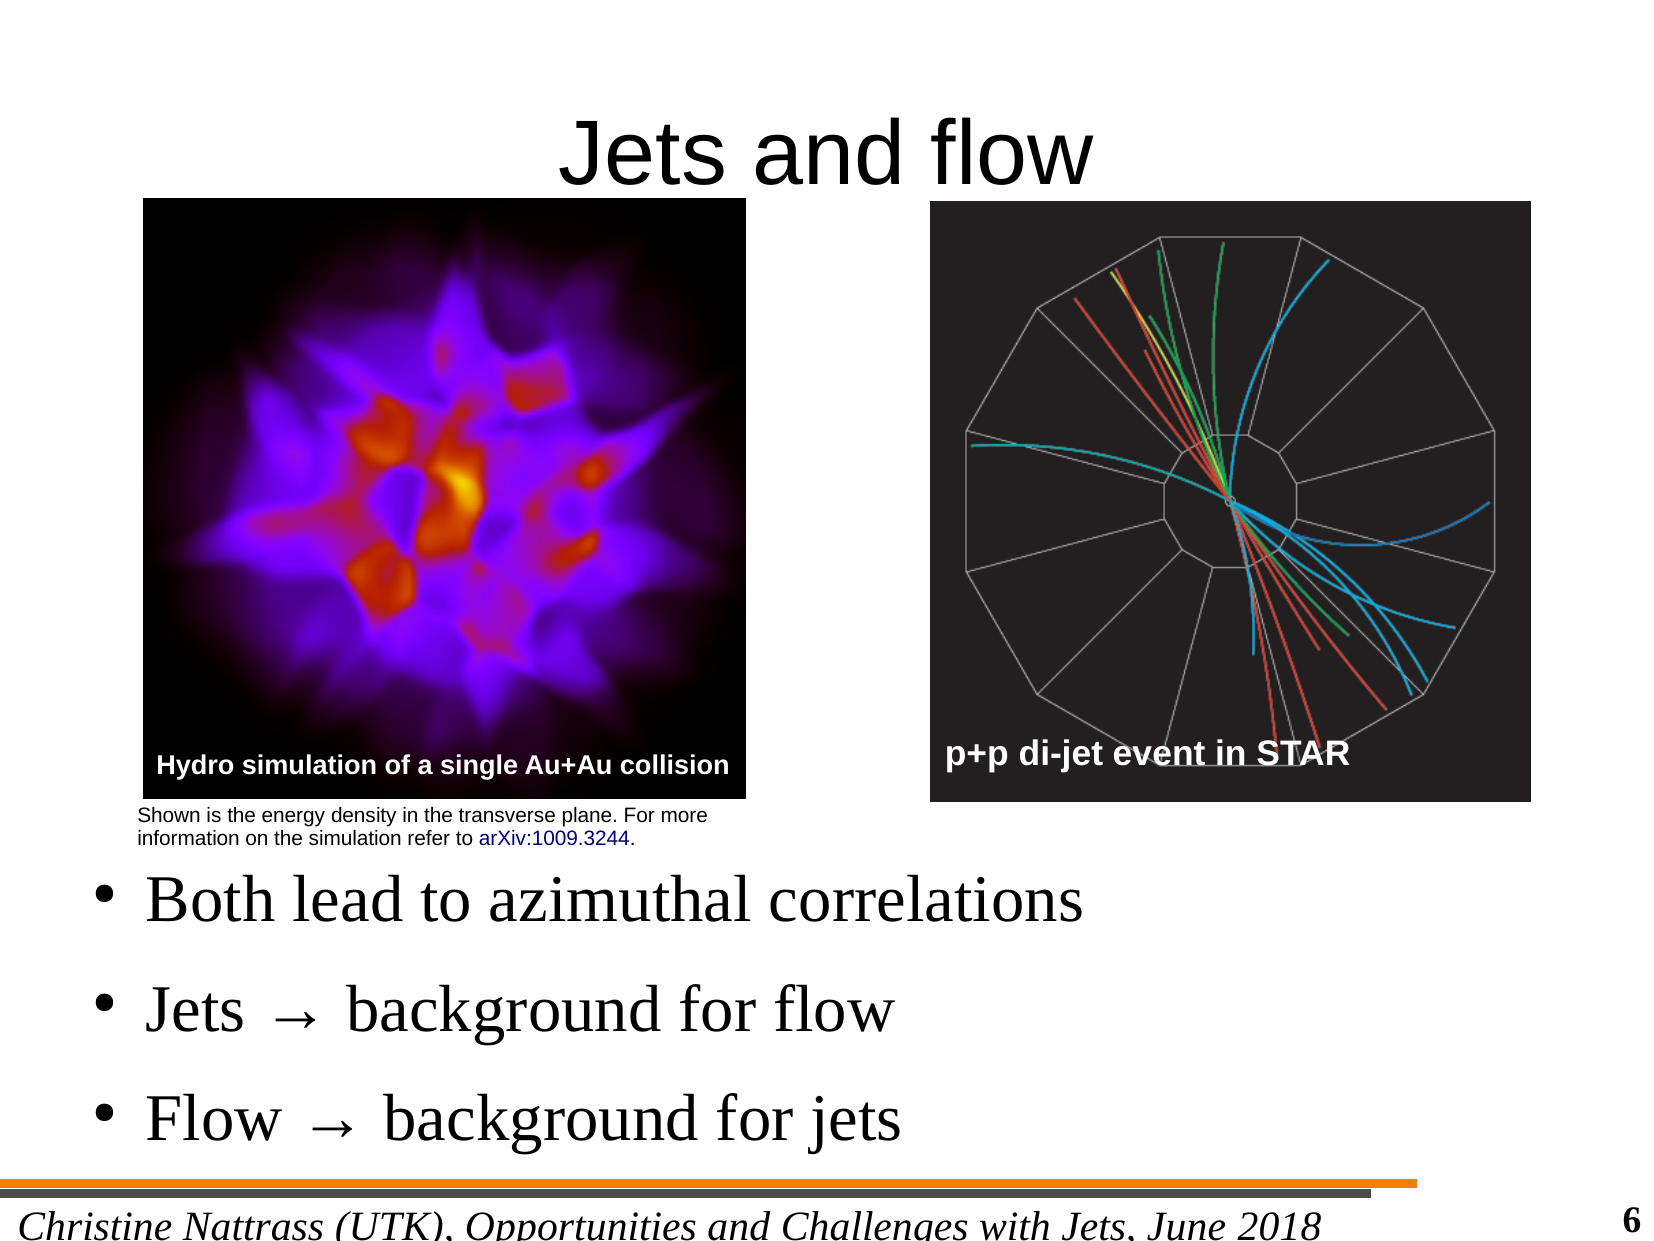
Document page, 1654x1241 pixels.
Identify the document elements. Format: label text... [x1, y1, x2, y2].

picture [143, 198, 746, 742]
picture [930, 201, 1531, 725]
text_box p+p di-jet event in STAR [930, 725, 1531, 799]
list Both lead to azimuthal correlations Jets → background for flow Flow → background for jets [75, 855, 1564, 1171]
text_box Hydro simulation of a single Au+Au collision Shown is the energy density in the transverse plane. For more information on the simulation refer to arXiv:1009.3244. [122, 742, 763, 889]
title Jets and flow [82, 49, 1571, 257]
